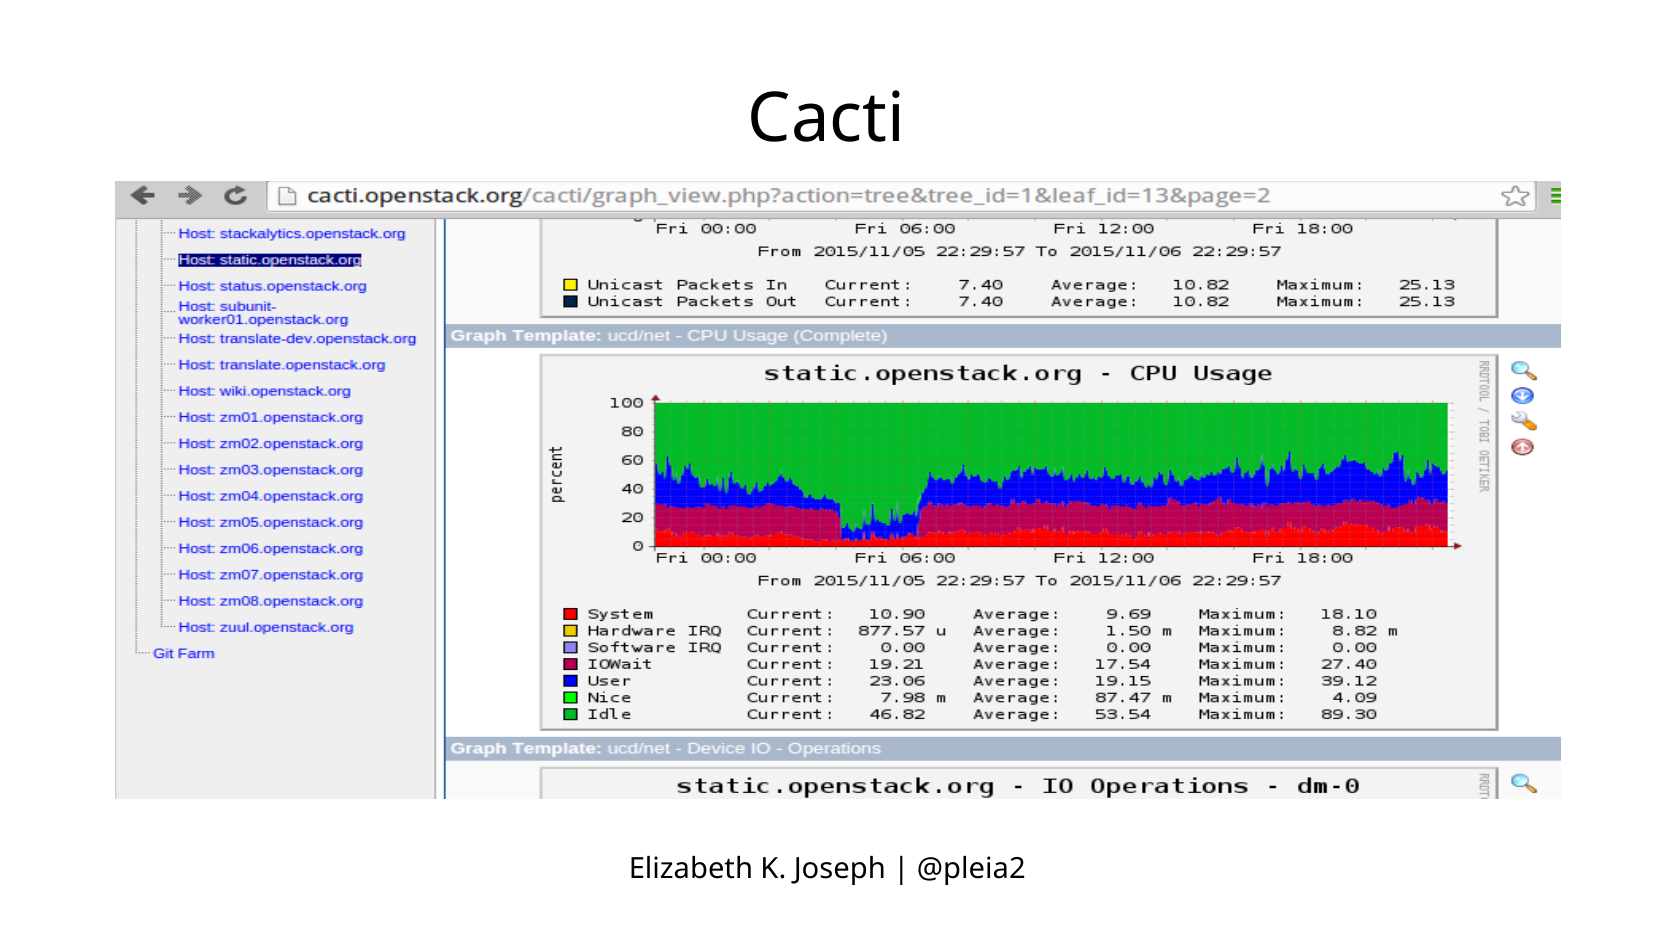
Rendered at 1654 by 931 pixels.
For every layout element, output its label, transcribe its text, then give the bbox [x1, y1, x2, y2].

picture [115, 181, 1561, 799]
title Cacti [82, 37, 1571, 193]
